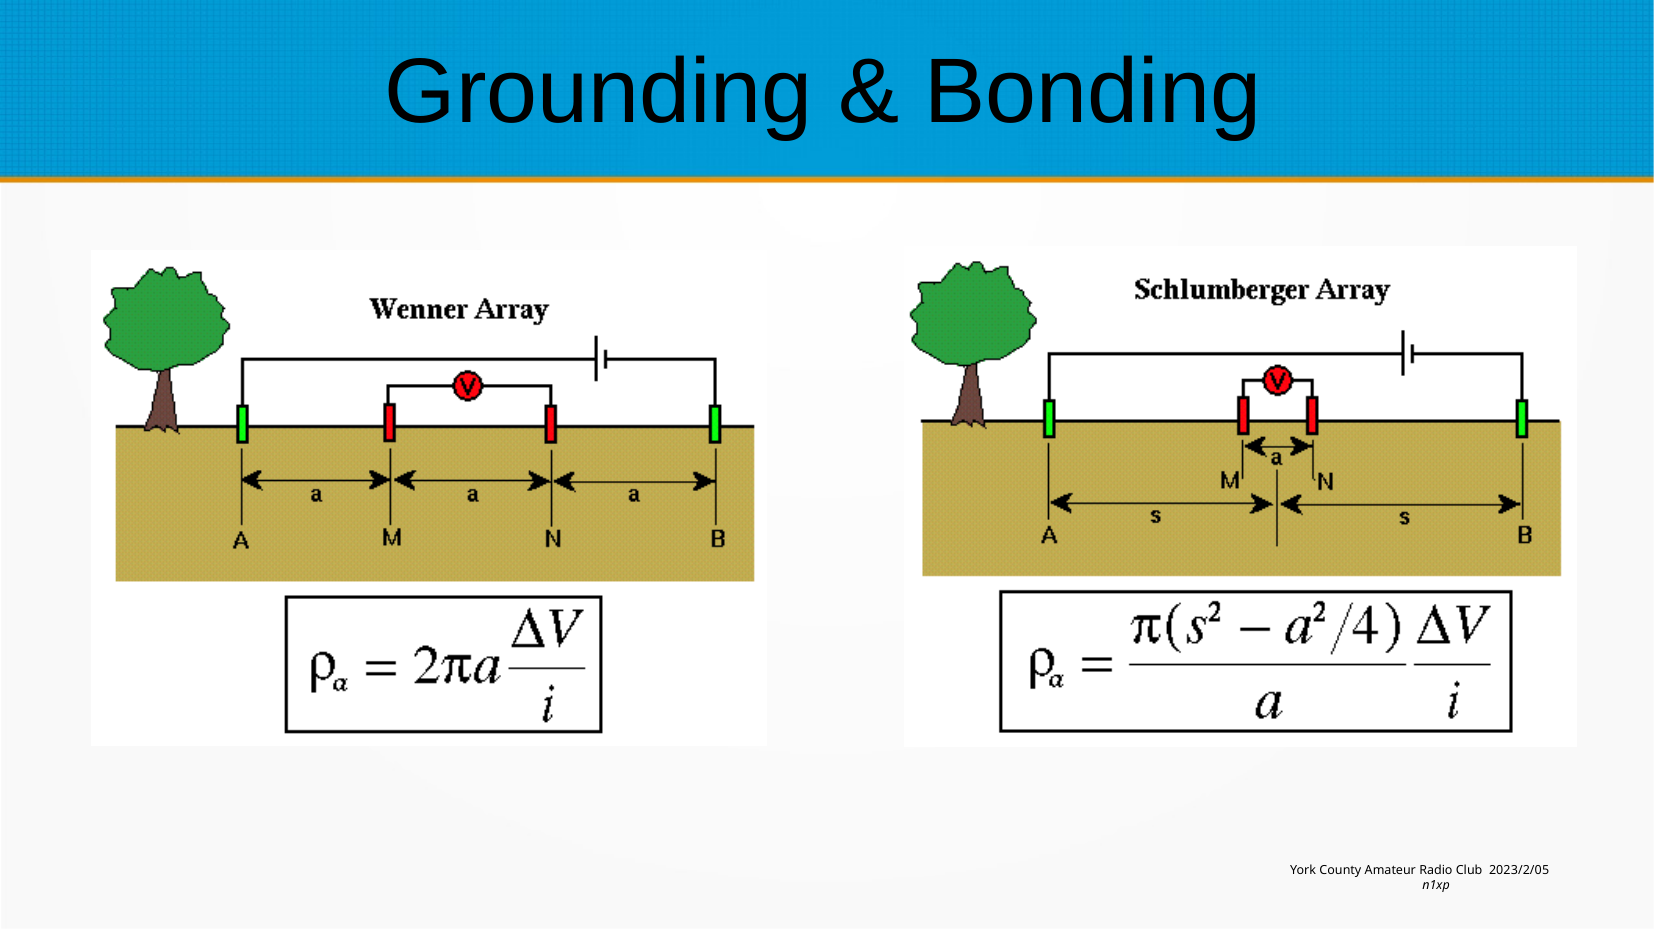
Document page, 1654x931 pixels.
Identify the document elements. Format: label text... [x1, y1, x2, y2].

text_box York County Amateur Radio Club 2023/2/05 n1xp [1284, 856, 1588, 897]
text_box Grounding & Bonding [201, 31, 1446, 150]
picture [0, 175, 1654, 931]
